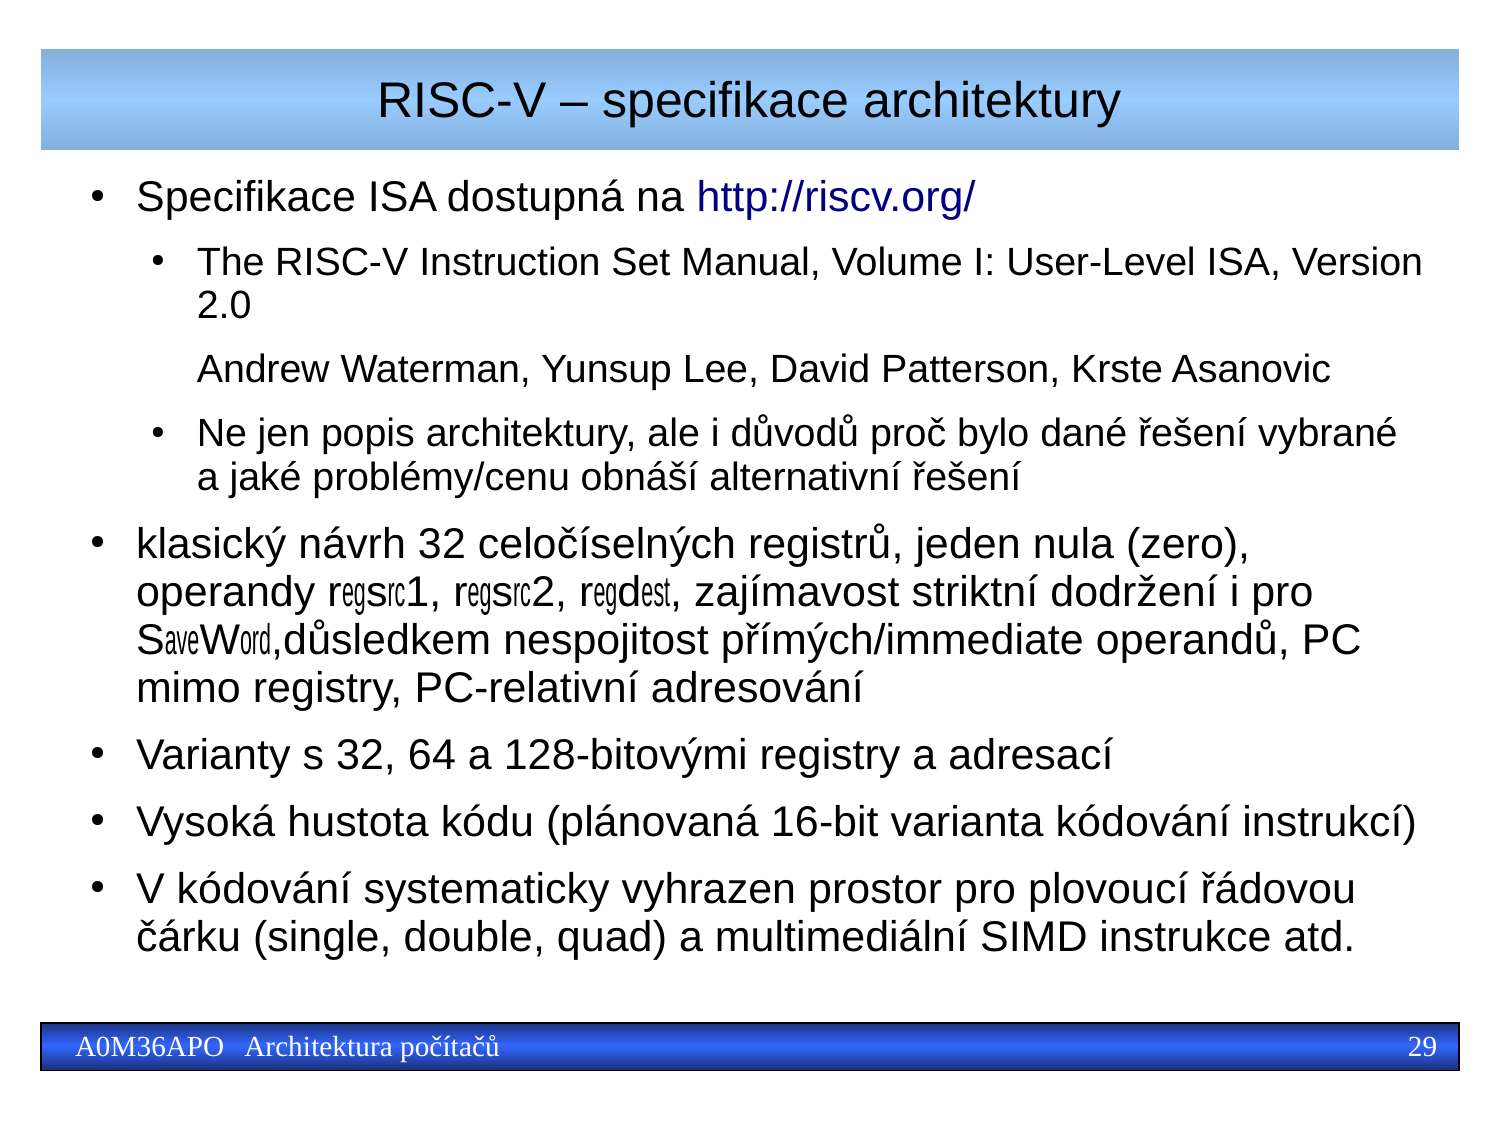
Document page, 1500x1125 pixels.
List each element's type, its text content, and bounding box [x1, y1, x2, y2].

title RISC-V – specifikace architektury [41, 49, 1459, 150]
list Specifikace ISA dostupná na http://riscv.org/ The RISC-V Instruction Set Manual, Volume I: User-Level ISA, Version 2.0 Andrew Waterman, Yunsup Lee, David Patterson, Krste Asanovic Ne jen popis architektury, ale i důvodů proč bylo dané řešení vybrané a jaké problémy/cenu obnáší alternativní řešení klasický návrh 32 celočíselných registrů, jeden nula (zero), operandy regsrc1, regsrc2, regdest, zajímavost striktní dodržení i pro SaveWord,důsledkem nespojitost přímých/immediate operandů, PC mimo registry, PC-relativní adresování Varianty s 32, 64 a 128-bitovými registry a adresací Vysoká hustota kódu (plánovaná 16-bit varianta kódování instrukcí) V kódování systematicky vyhrazen prostor pro plovoucí řádovou čárku (single, double, quad) a multimediální SIMD instrukce atd. [75, 172, 1426, 1013]
